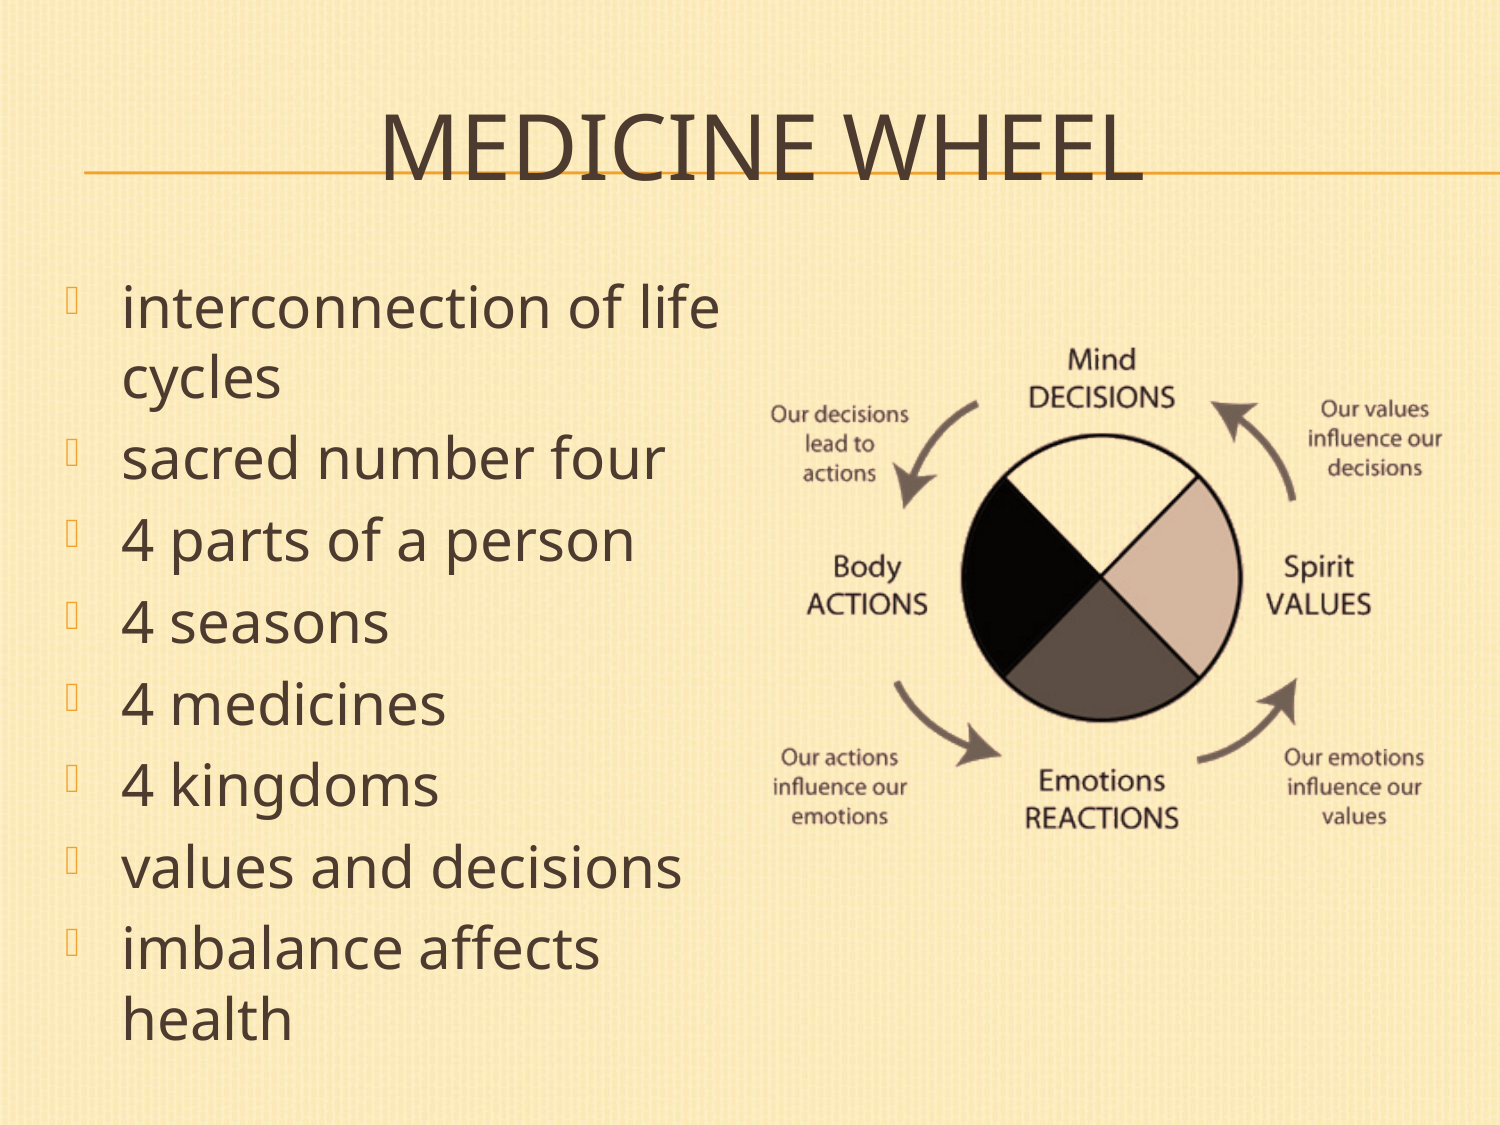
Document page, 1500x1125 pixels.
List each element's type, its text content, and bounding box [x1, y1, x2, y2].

list interconnection of life cycles sacred number four 4 parts of a person 4 seasons 4 medicines 4 kingdoms values and decisions imbalance affects health [50, 262, 738, 1038]
title MEDICINE WHEEL [49, 75, 1475, 213]
picture [0, 0, 1500, 1125]
